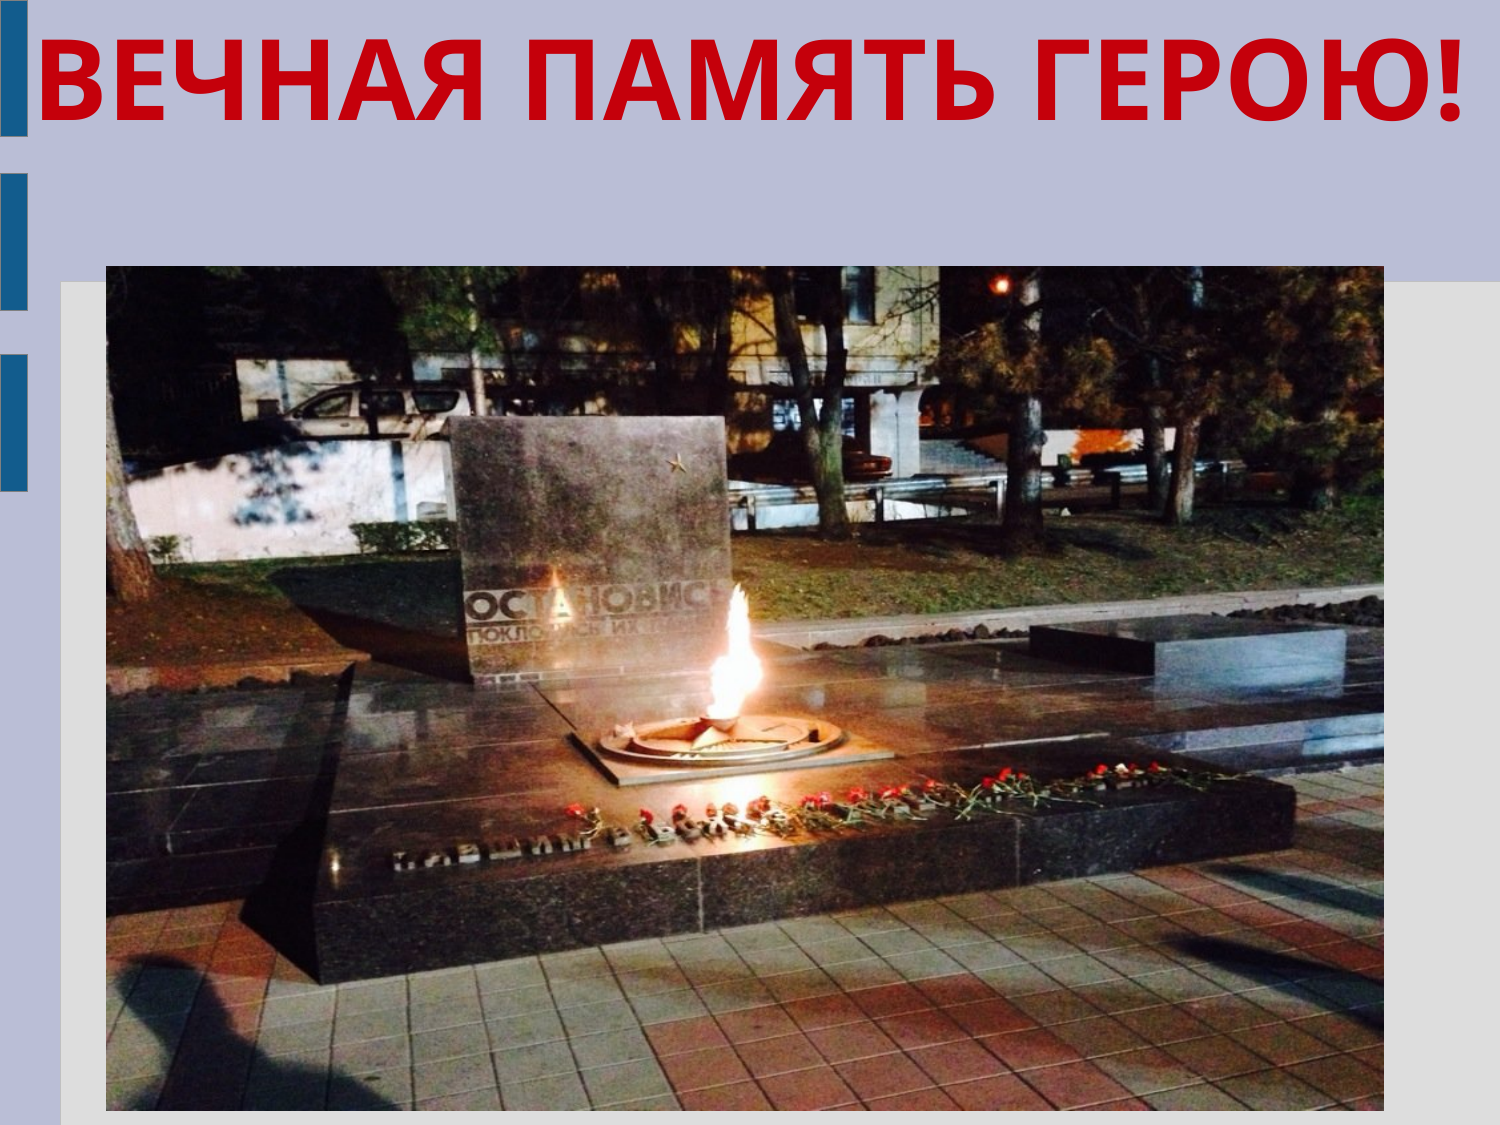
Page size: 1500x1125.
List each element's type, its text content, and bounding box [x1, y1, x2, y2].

text_box ВЕЧНАЯ ПАМЯТЬ ГЕРОЮ! [0, 0, 1500, 150]
picture [106, 266, 1384, 1111]
